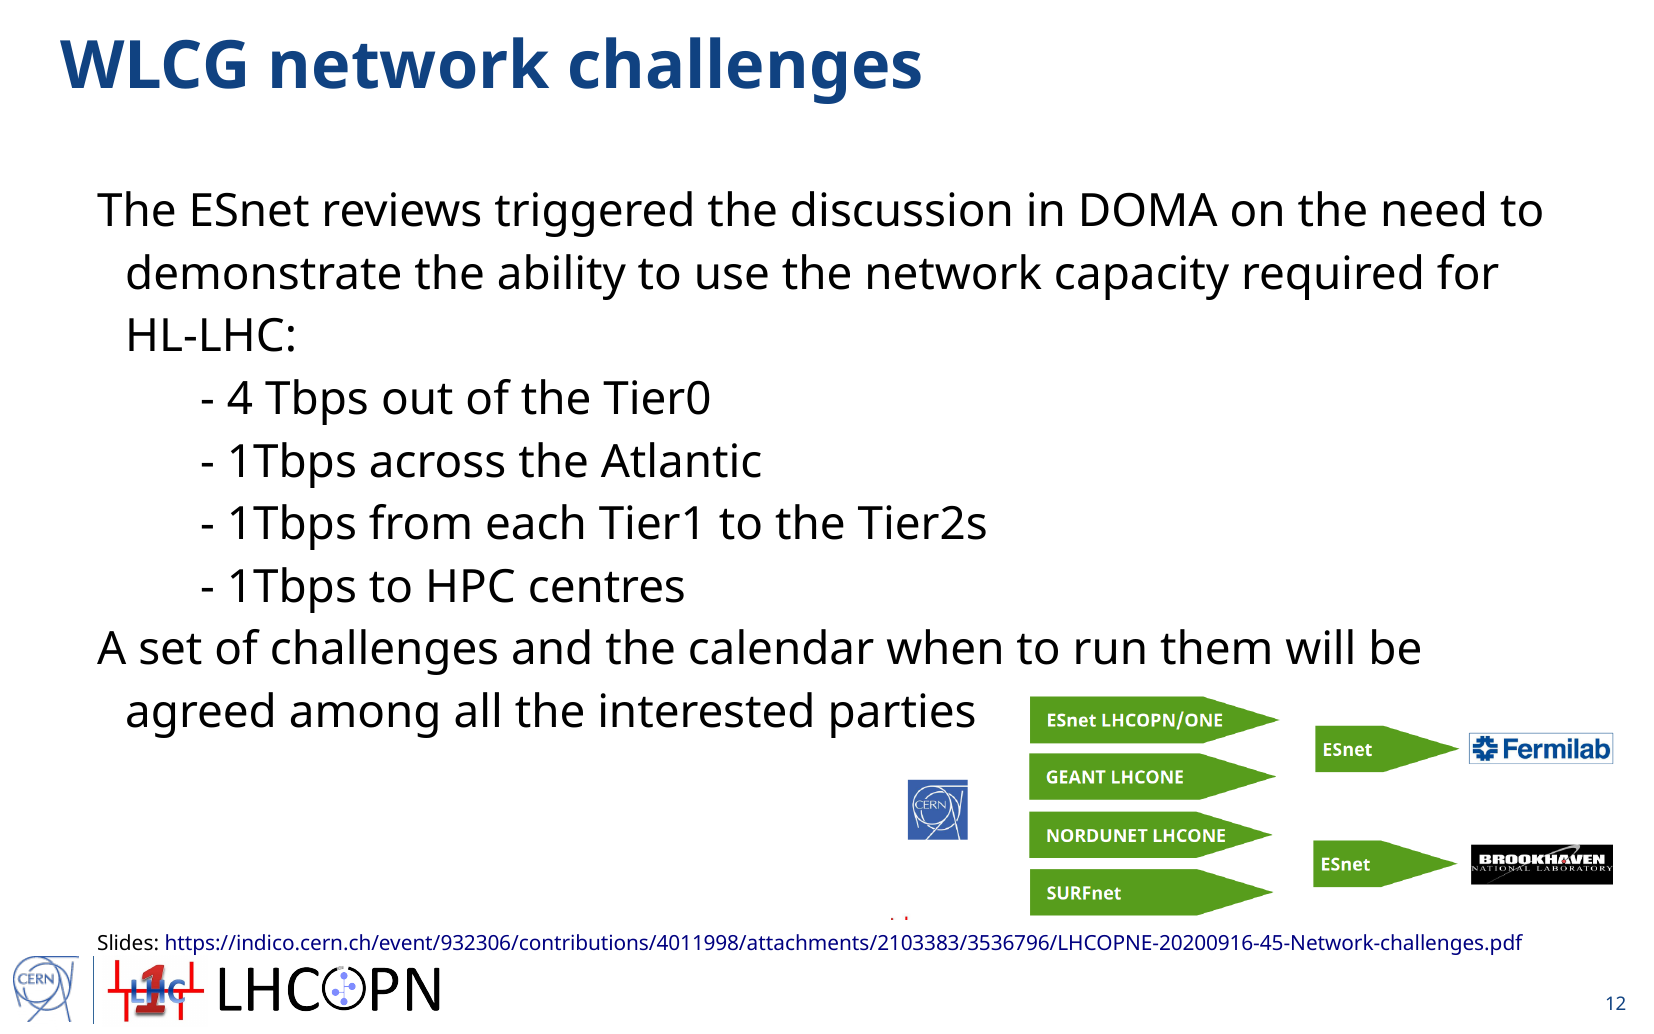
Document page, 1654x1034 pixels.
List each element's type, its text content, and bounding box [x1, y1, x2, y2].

title WLCG network challenges [60, 0, 1528, 138]
text_box The ESnet reviews triggered the discussion in DOMA on the need to demonstrate the ability to use the network capacity required for HL-LHC: - 4 Tbps out of the Tier0 - 1Tbps across the Atlantic - 1Tbps from each Tier1 to the Tier2s - 1Tbps to HPC centres A set of challenges and the calendar when to run them will be agreed among all the interested parties Slides: https://indico.cern.ch/event/932306/contributions/4011998/attachments/2103383/3536796/LHCOPNE-20200916-45-Network-challenges.pdf [82, 170, 1578, 1034]
picture [13, 956, 79, 1032]
picture [1578, 688, 1616, 920]
